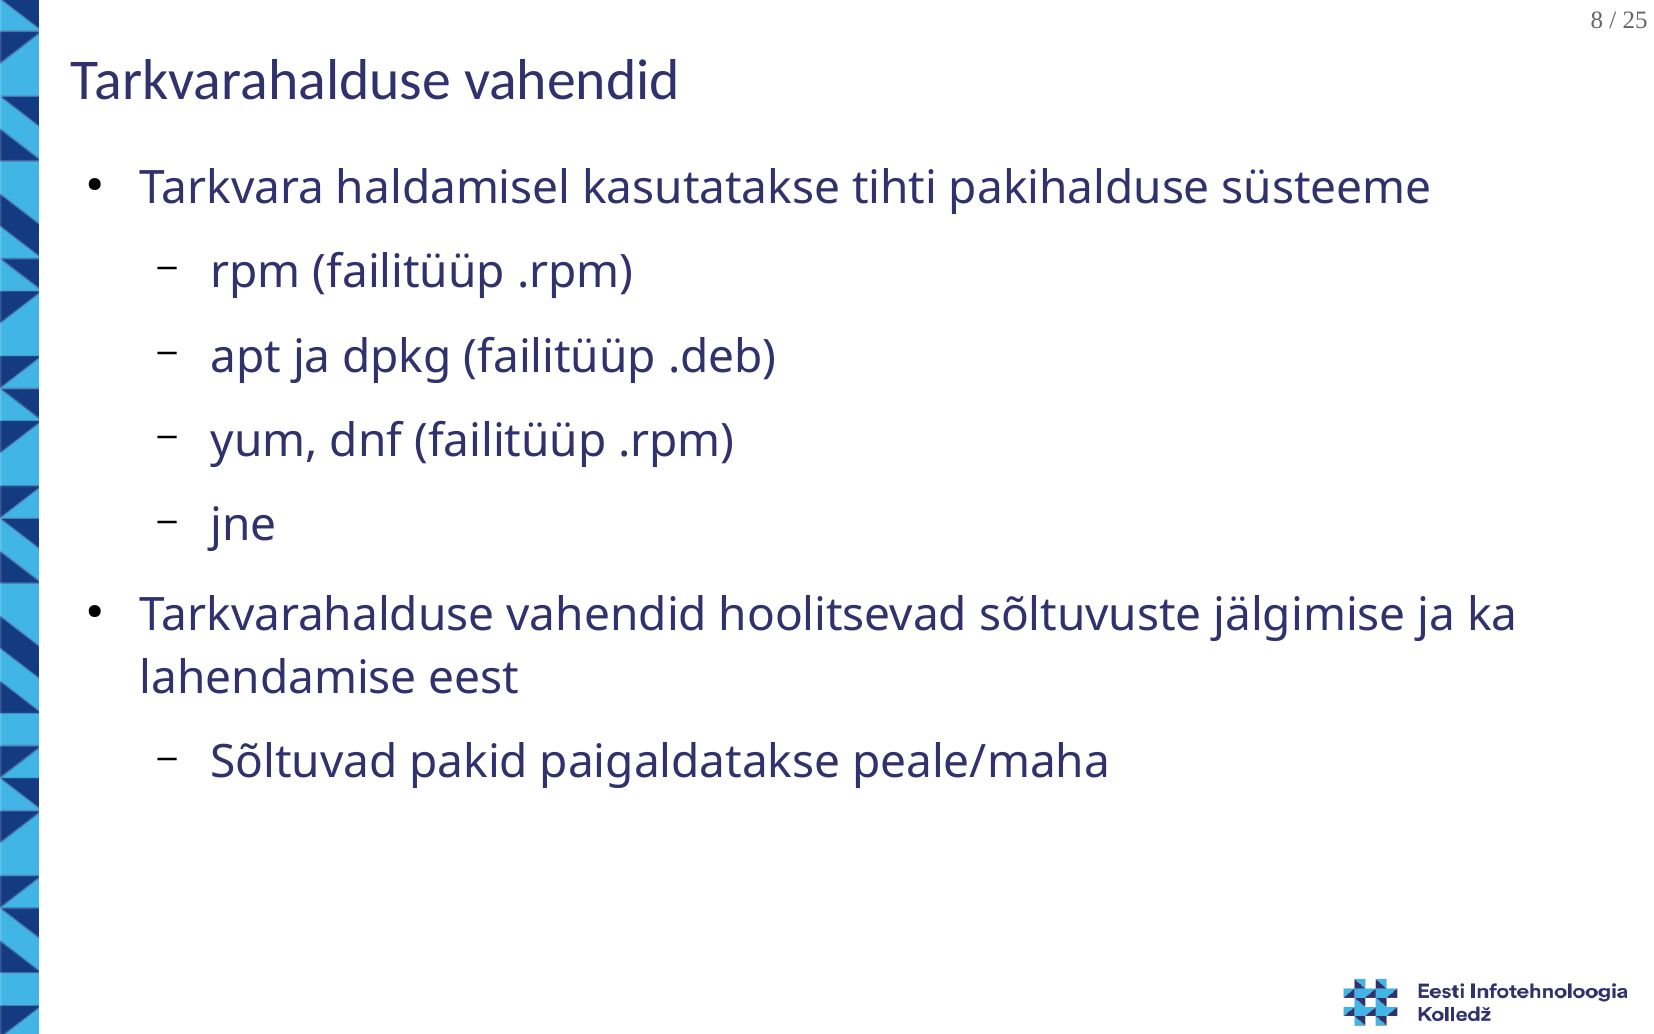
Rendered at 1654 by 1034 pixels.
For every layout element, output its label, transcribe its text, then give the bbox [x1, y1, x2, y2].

list Tarkvara haldamisel kasutatakse tihti pakihalduse süsteeme rpm (failitüüp .rpm) apt ja dpkg (failitüüp .deb) yum, dnf (failitüüp .rpm) jne Tarkvarahalduse vahendid hoolitsevad sõltuvuste jälgimise ja ka lahendamise eest Sõltuvad pakid paigaldatakse peale/maha [68, 153, 1630, 957]
title Tarkvarahalduse vahendid [70, 41, 1630, 130]
